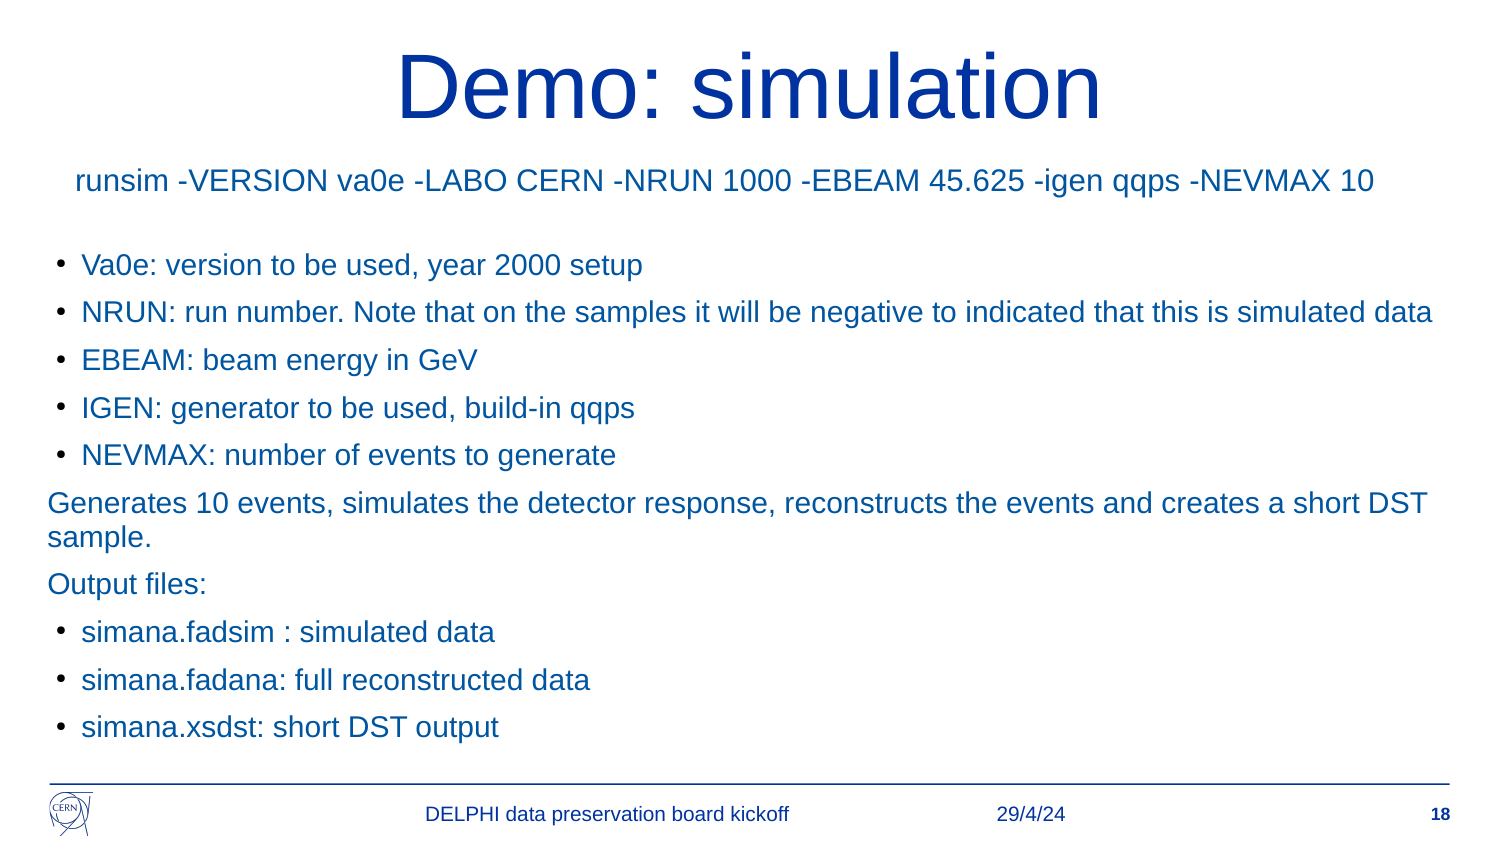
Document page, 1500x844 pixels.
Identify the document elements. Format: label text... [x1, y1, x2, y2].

list Va0e: version to be used, year 2000 setup NRUN: run number. Note that on the samples it will be negative to indicated that this is simulated data EBEAM: beam energy in GeV IGEN: generator to be used, build-in qqps NEVMAX: number of events to generate Generates 10 events, simulates the detector response, reconstructs the events and creates a short DST sample. Output files: simana.fadsim : simulated data simana.fadana: full reconstructed data simana.xsdst: short DST output [47, 248, 1449, 780]
list runsim -VERSION va0e -LABO CERN -NRUN 1000 -EBEAM 45.625 -igen qqps -NEVMAX 10 [75, 163, 1453, 284]
title Demo: simulation [75, 28, 1425, 145]
